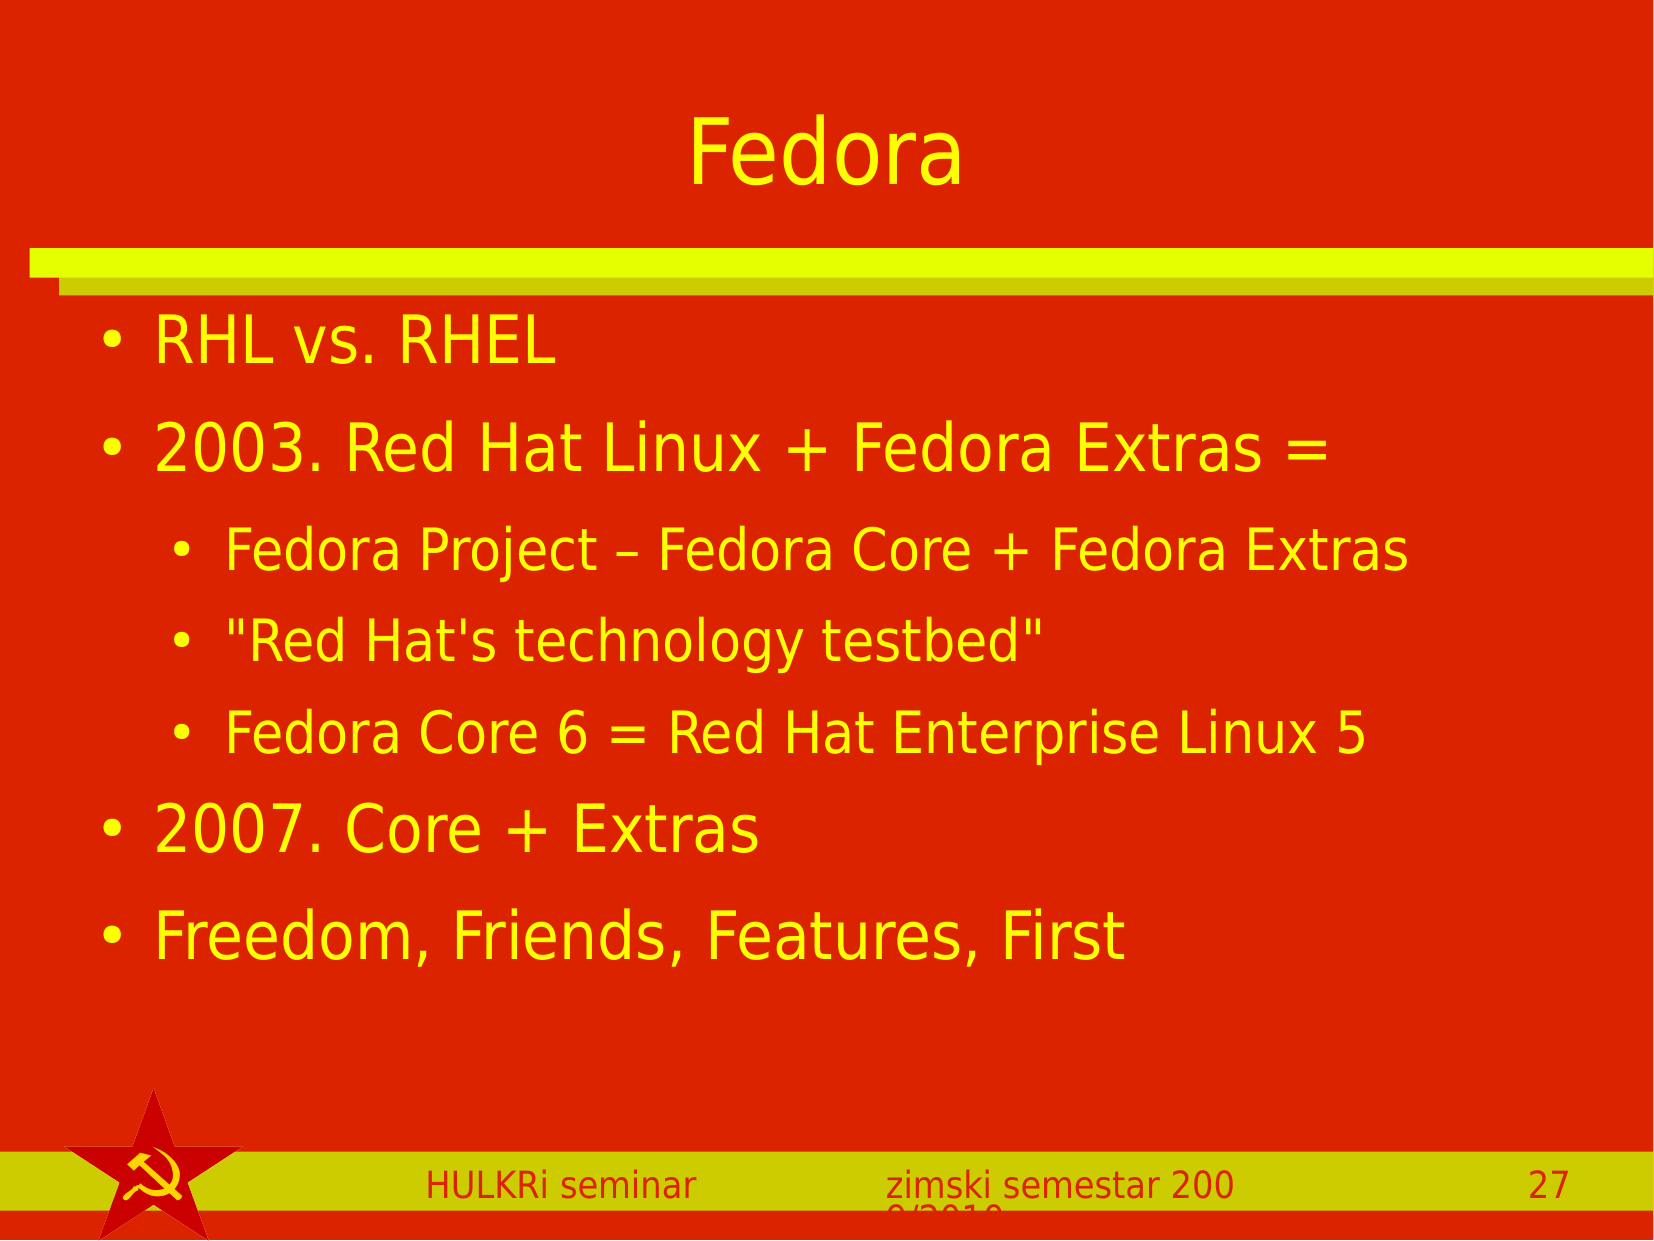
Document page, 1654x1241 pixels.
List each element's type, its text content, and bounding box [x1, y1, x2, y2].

list RHL vs. RHEL 2003. Red Hat Linux + Fedora Extras = Fedora Project – Fedora Core + Fedora Extras "Red Hat's technology testbed" Fedora Core 6 = Red Hat Enterprise Linux 5 2007. Core + Extras Freedom, Friends, Features, First [82, 302, 1571, 1106]
title Fedora [82, 49, 1571, 257]
picture [64, 1088, 243, 1241]
